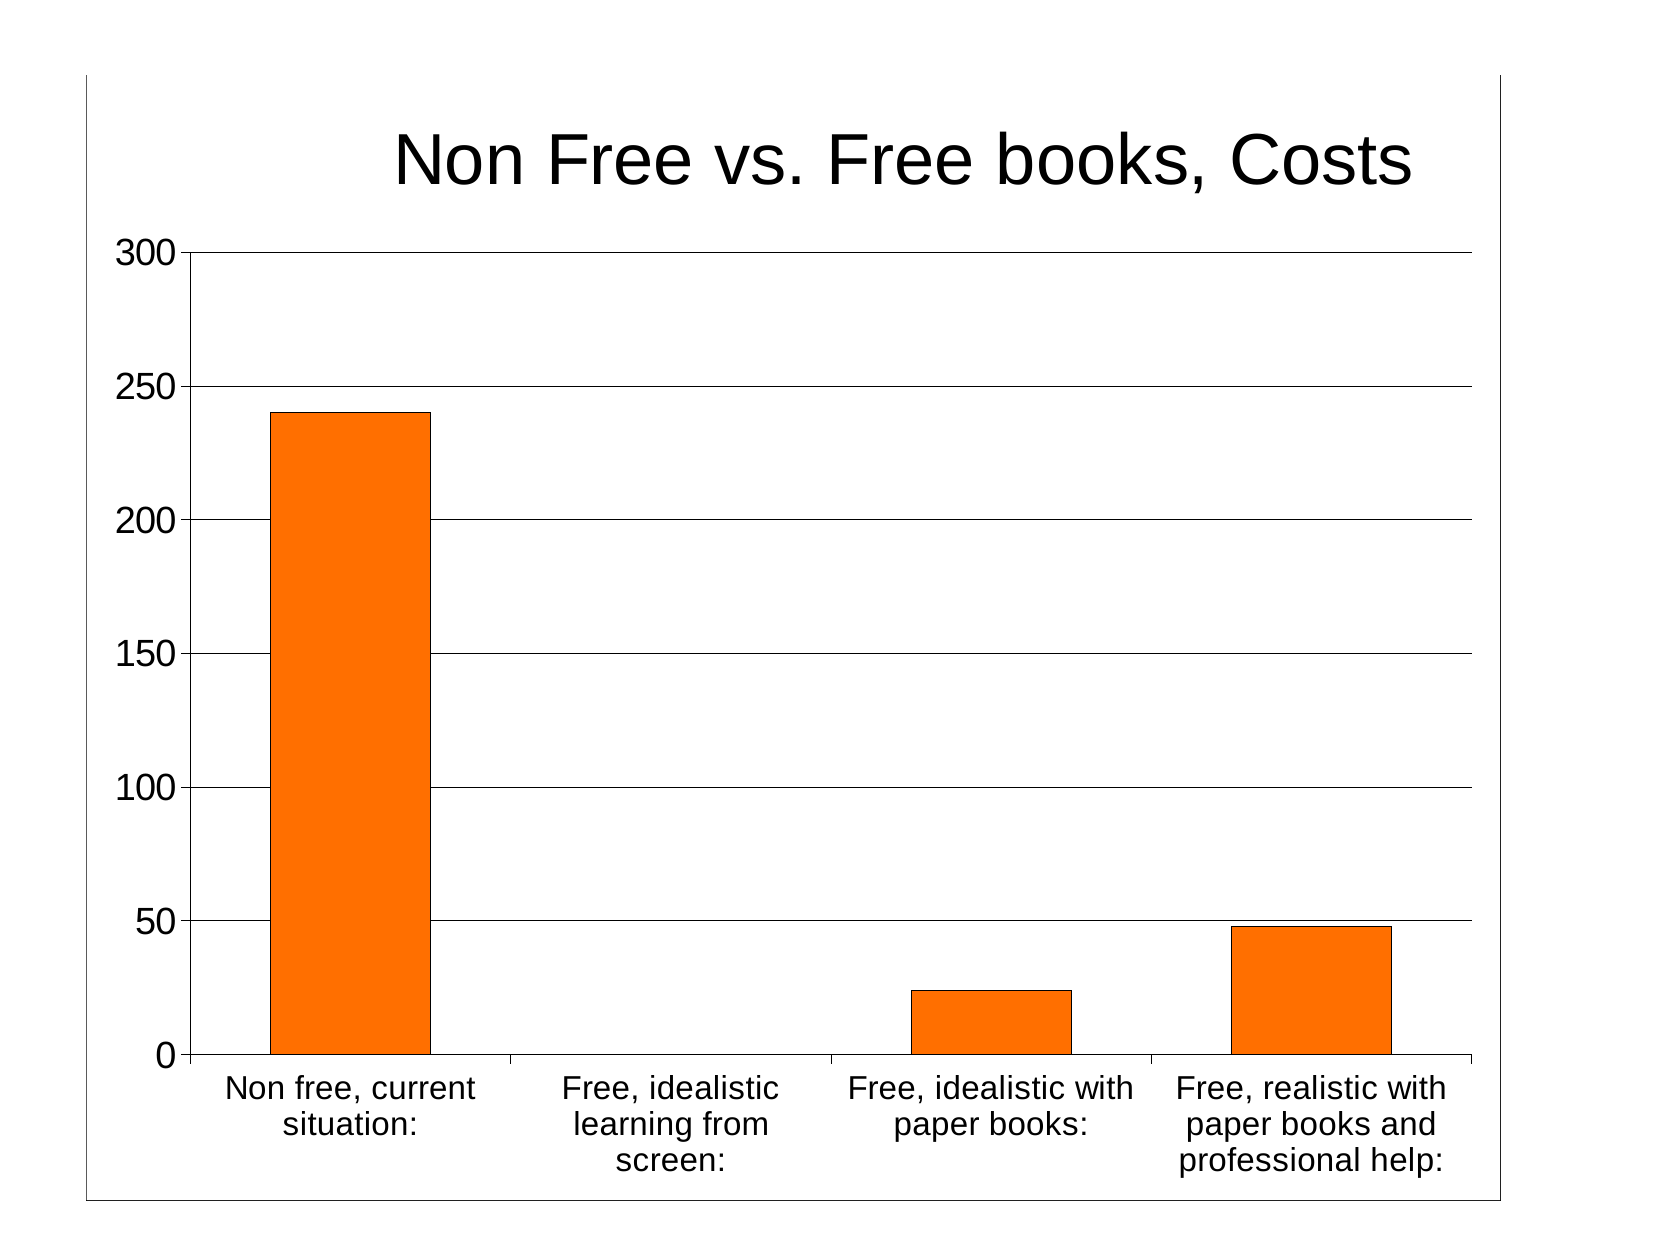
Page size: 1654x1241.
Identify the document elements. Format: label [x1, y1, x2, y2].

chart [86, 75, 1501, 1201]
